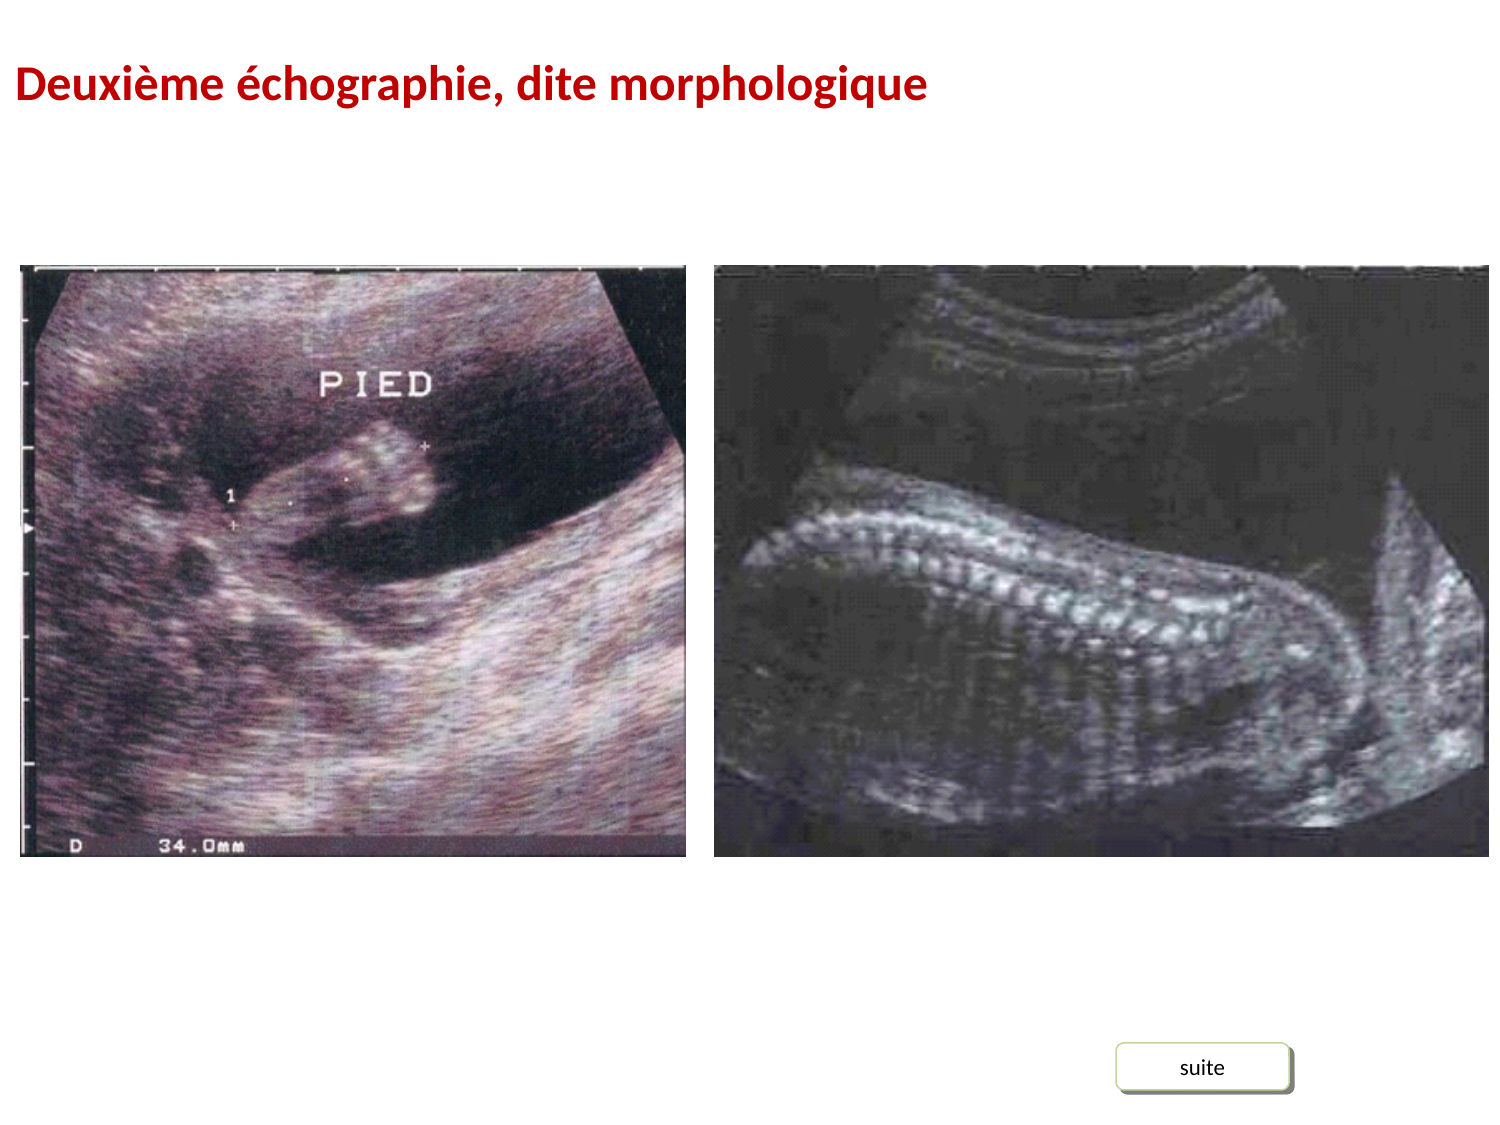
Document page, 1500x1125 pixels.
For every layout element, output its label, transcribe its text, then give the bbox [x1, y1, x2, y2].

text_box Deuxième échographie, dite morphologique [0, 42, 945, 178]
text_box suite [1116, 1042, 1290, 1090]
picture [20, 265, 686, 857]
picture [714, 265, 1489, 857]
